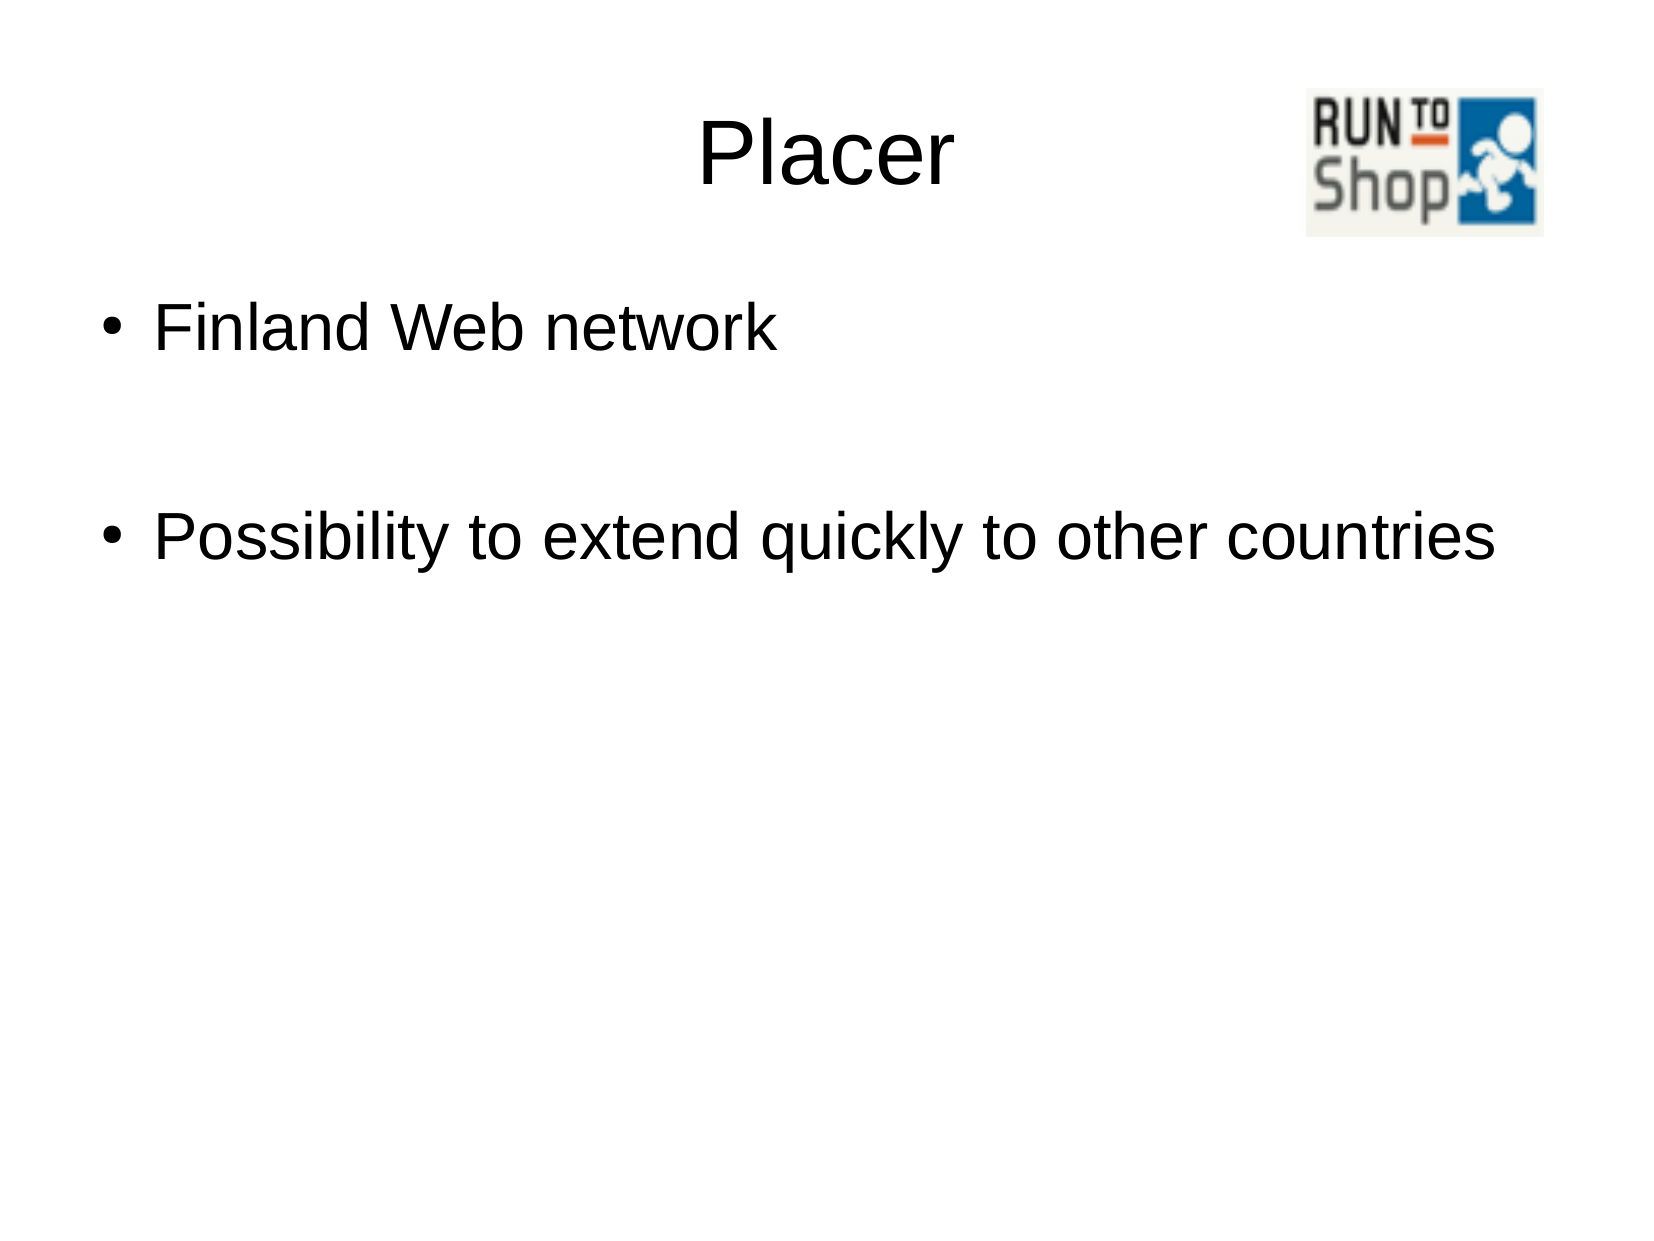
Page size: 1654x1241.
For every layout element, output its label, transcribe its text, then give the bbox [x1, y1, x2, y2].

list Finland Web network Possibility to extend quickly to other countries [82, 290, 1571, 1109]
title Placer [82, 49, 1571, 257]
picture [1306, 88, 1544, 237]
